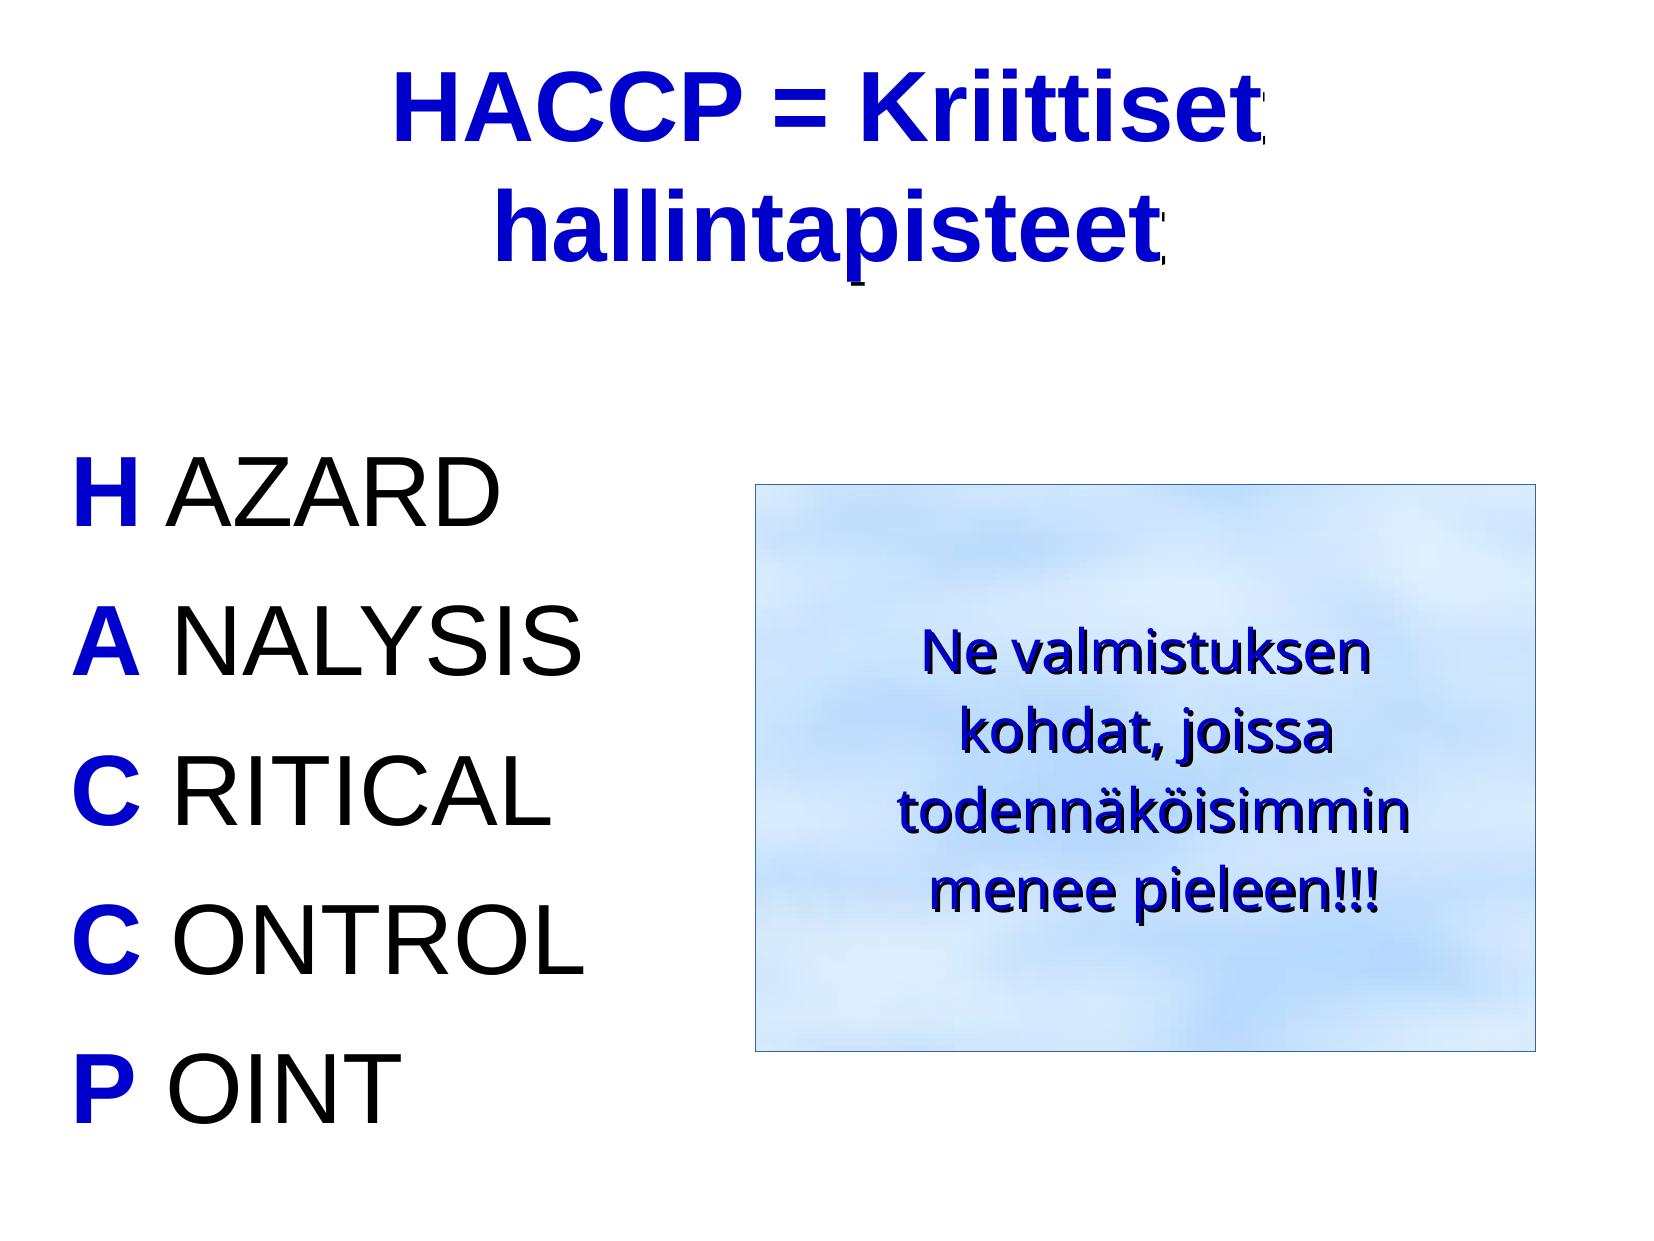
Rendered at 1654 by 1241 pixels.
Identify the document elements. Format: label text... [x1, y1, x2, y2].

title HACCP = Kriittiset hallintapisteet [82, 41, 1571, 265]
list H AZARD A NALYSIS C RITICAL C ONTROL P OINT [70, 426, 1559, 1146]
text_box Ne valmistuksen kohdat, joissa todennäköisimmin menee pieleen!!! [755, 484, 1536, 1052]
